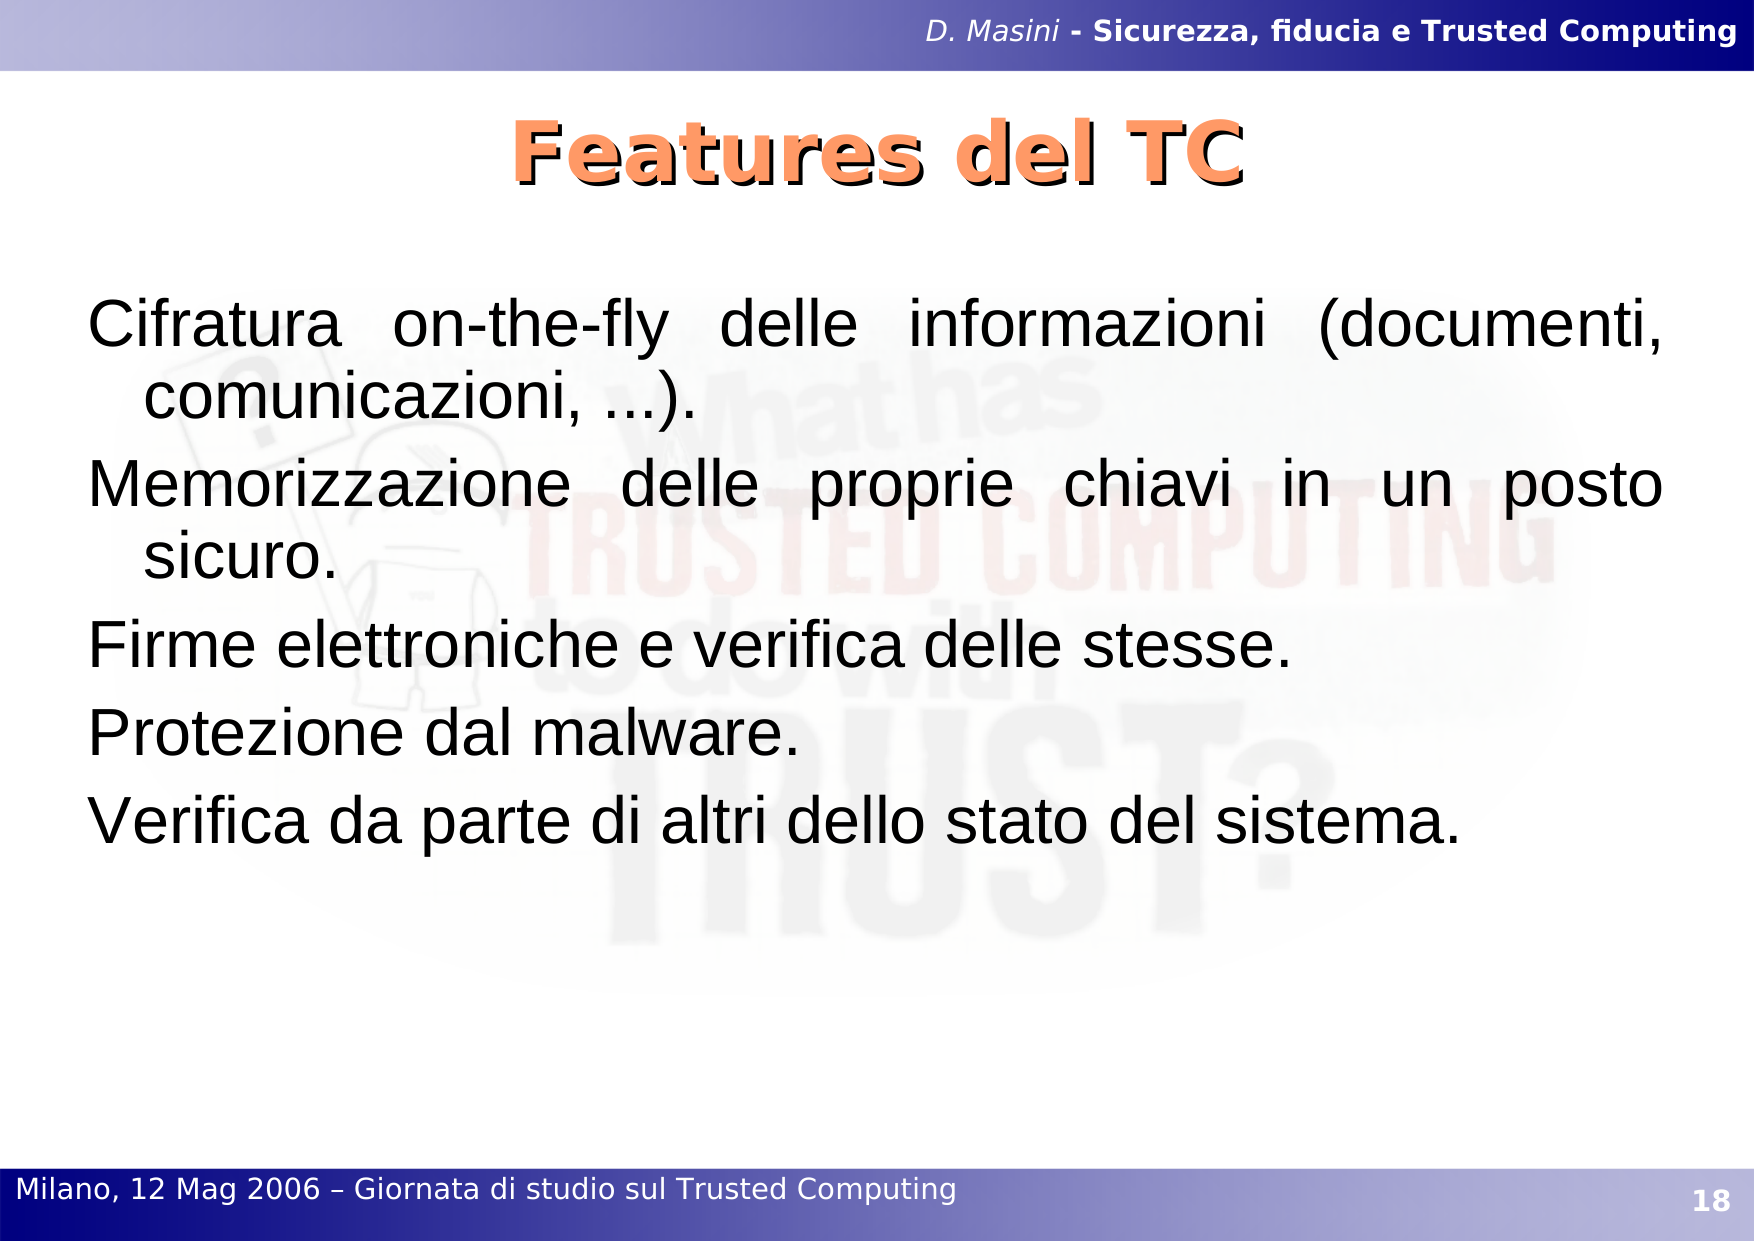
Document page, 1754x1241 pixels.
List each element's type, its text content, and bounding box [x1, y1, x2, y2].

text_box D. Masini - Sicurezza, fiducia e Trusted Computing [602, 7, 1754, 63]
list Cifratura on-the-fly delle informazioni (documenti, comunicazioni, ...). Memorizzazione delle proprie chiavi in un posto sicuro. Firme elettroniche e verifica delle stesse. Protezione dal malware. Verifica da parte di altri dello stato del sistema. [87, 289, 1667, 1108]
text_box Milano, 12 Mag 2006 – Giornata di studio sul Trusted Computing [0, 1175, 1314, 1234]
picture [0, 0, 1754, 1241]
text_box <numero> [1641, 1185, 1732, 1223]
title Features del TC [87, 49, 1667, 257]
